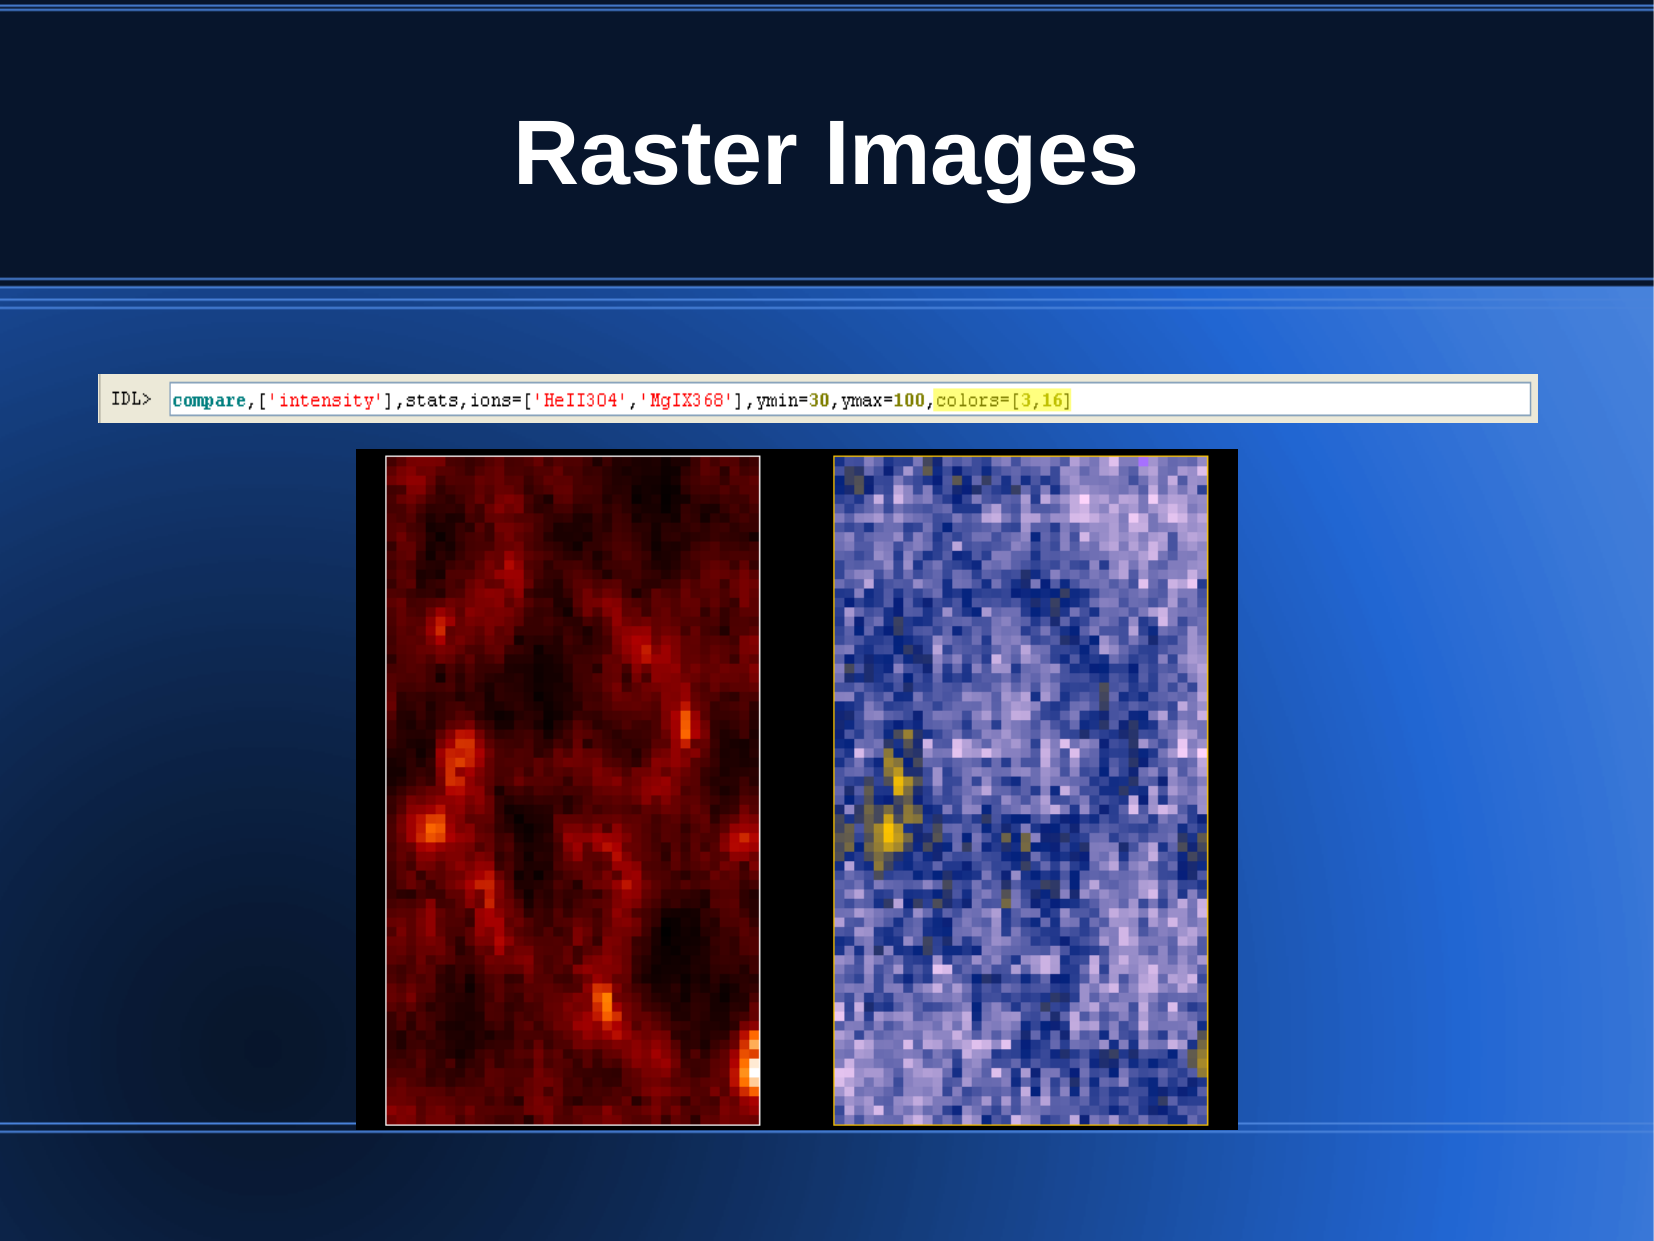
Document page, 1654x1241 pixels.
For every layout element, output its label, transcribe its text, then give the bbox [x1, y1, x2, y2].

picture [0, 0, 1654, 1241]
title Raster Images [82, 56, 1571, 250]
